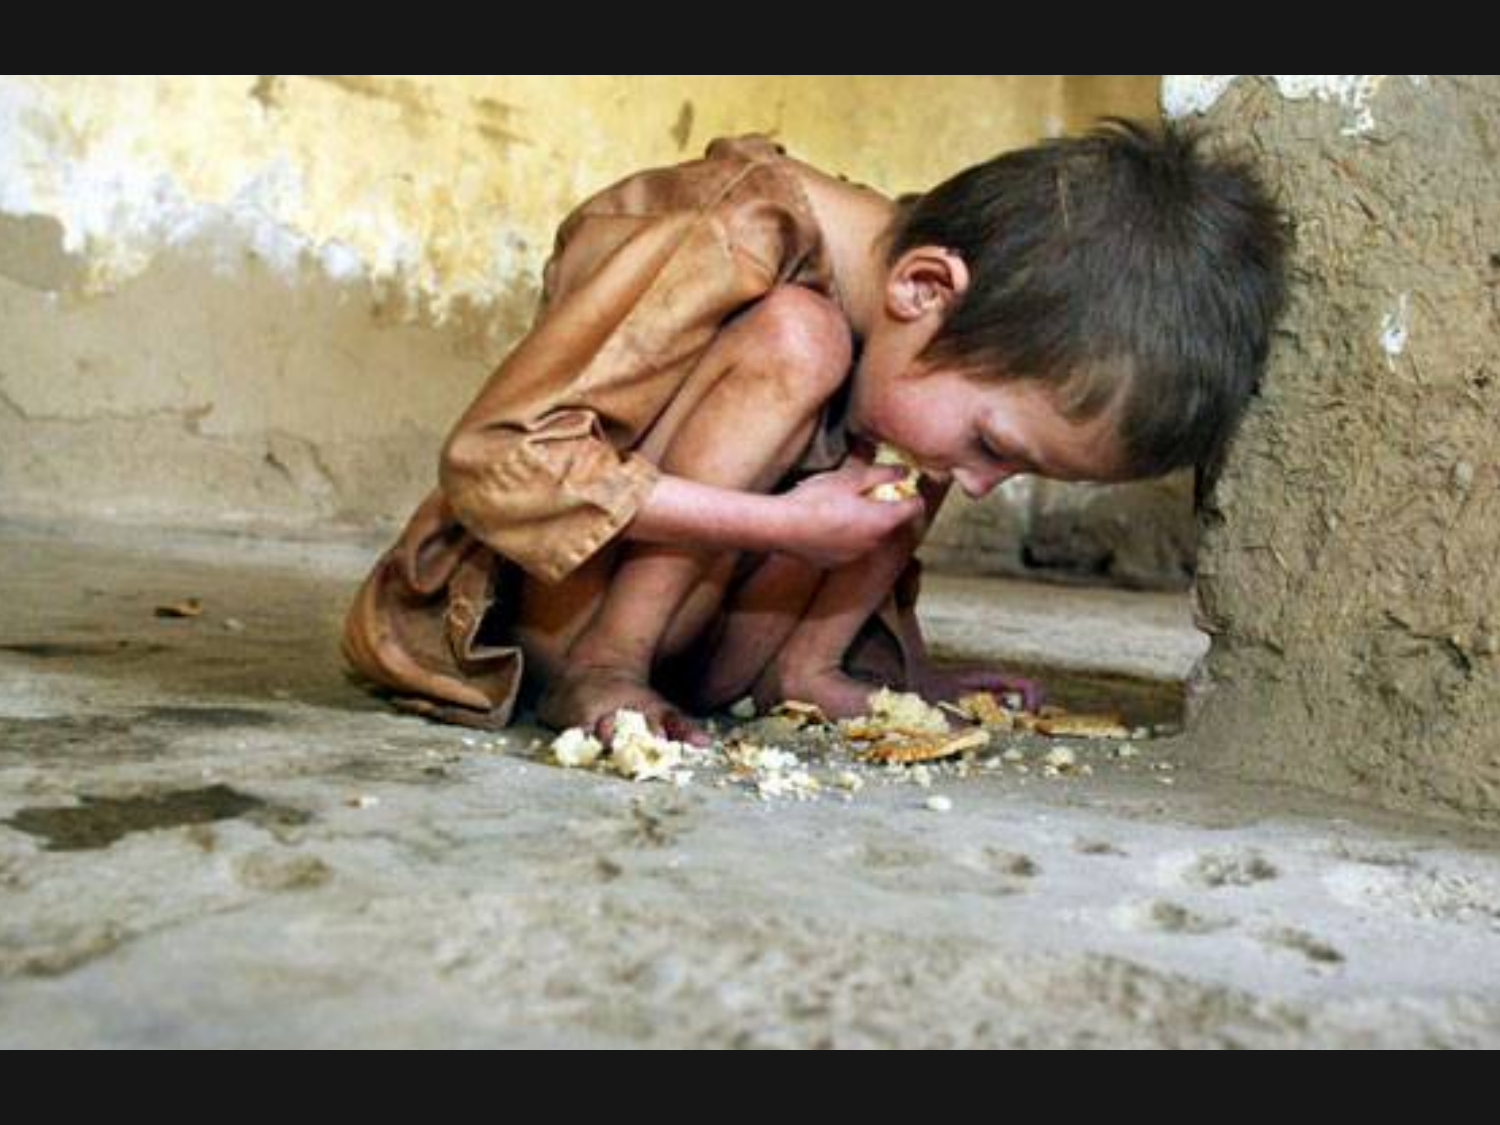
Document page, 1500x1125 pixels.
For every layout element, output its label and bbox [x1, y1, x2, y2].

picture [0, 75, 1500, 1051]
